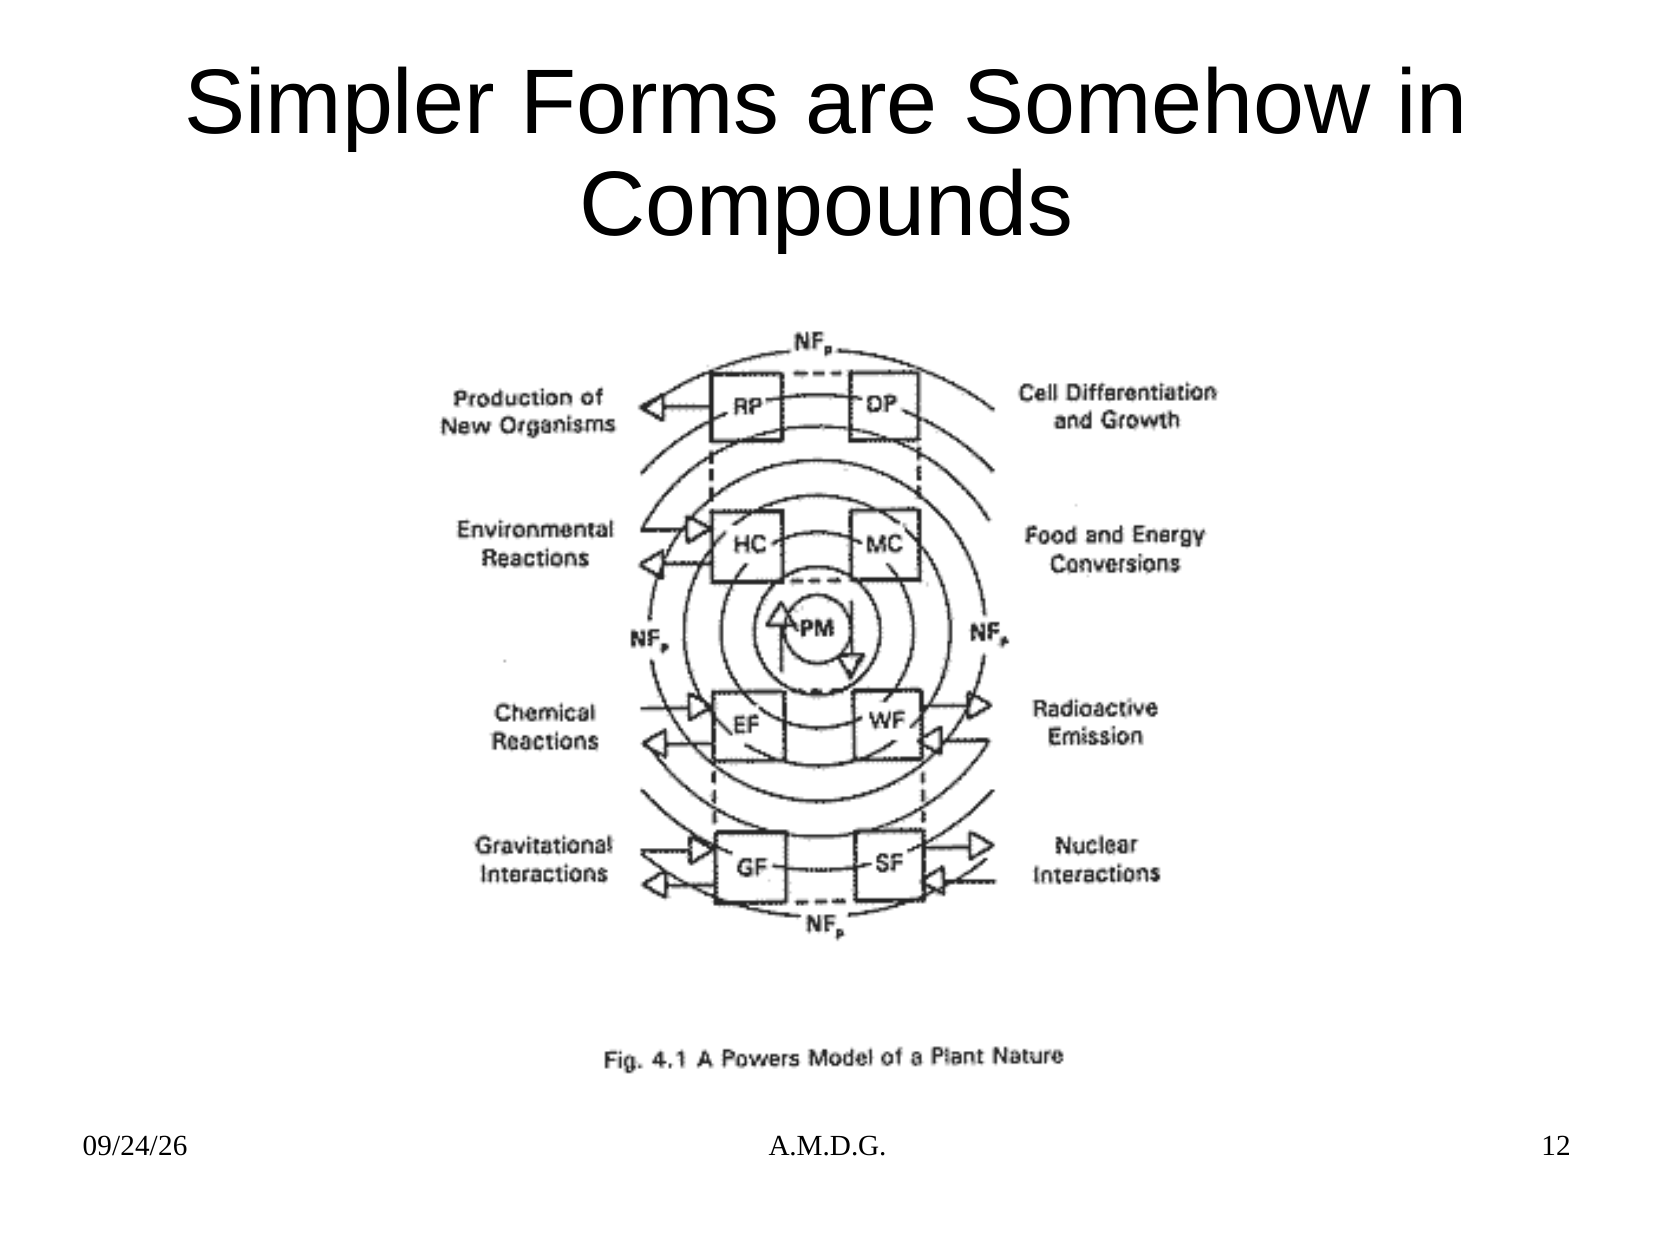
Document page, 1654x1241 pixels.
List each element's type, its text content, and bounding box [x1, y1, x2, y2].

picture [398, 290, 1255, 1109]
title Simpler Forms are Somehow in Compounds [82, 49, 1571, 257]
